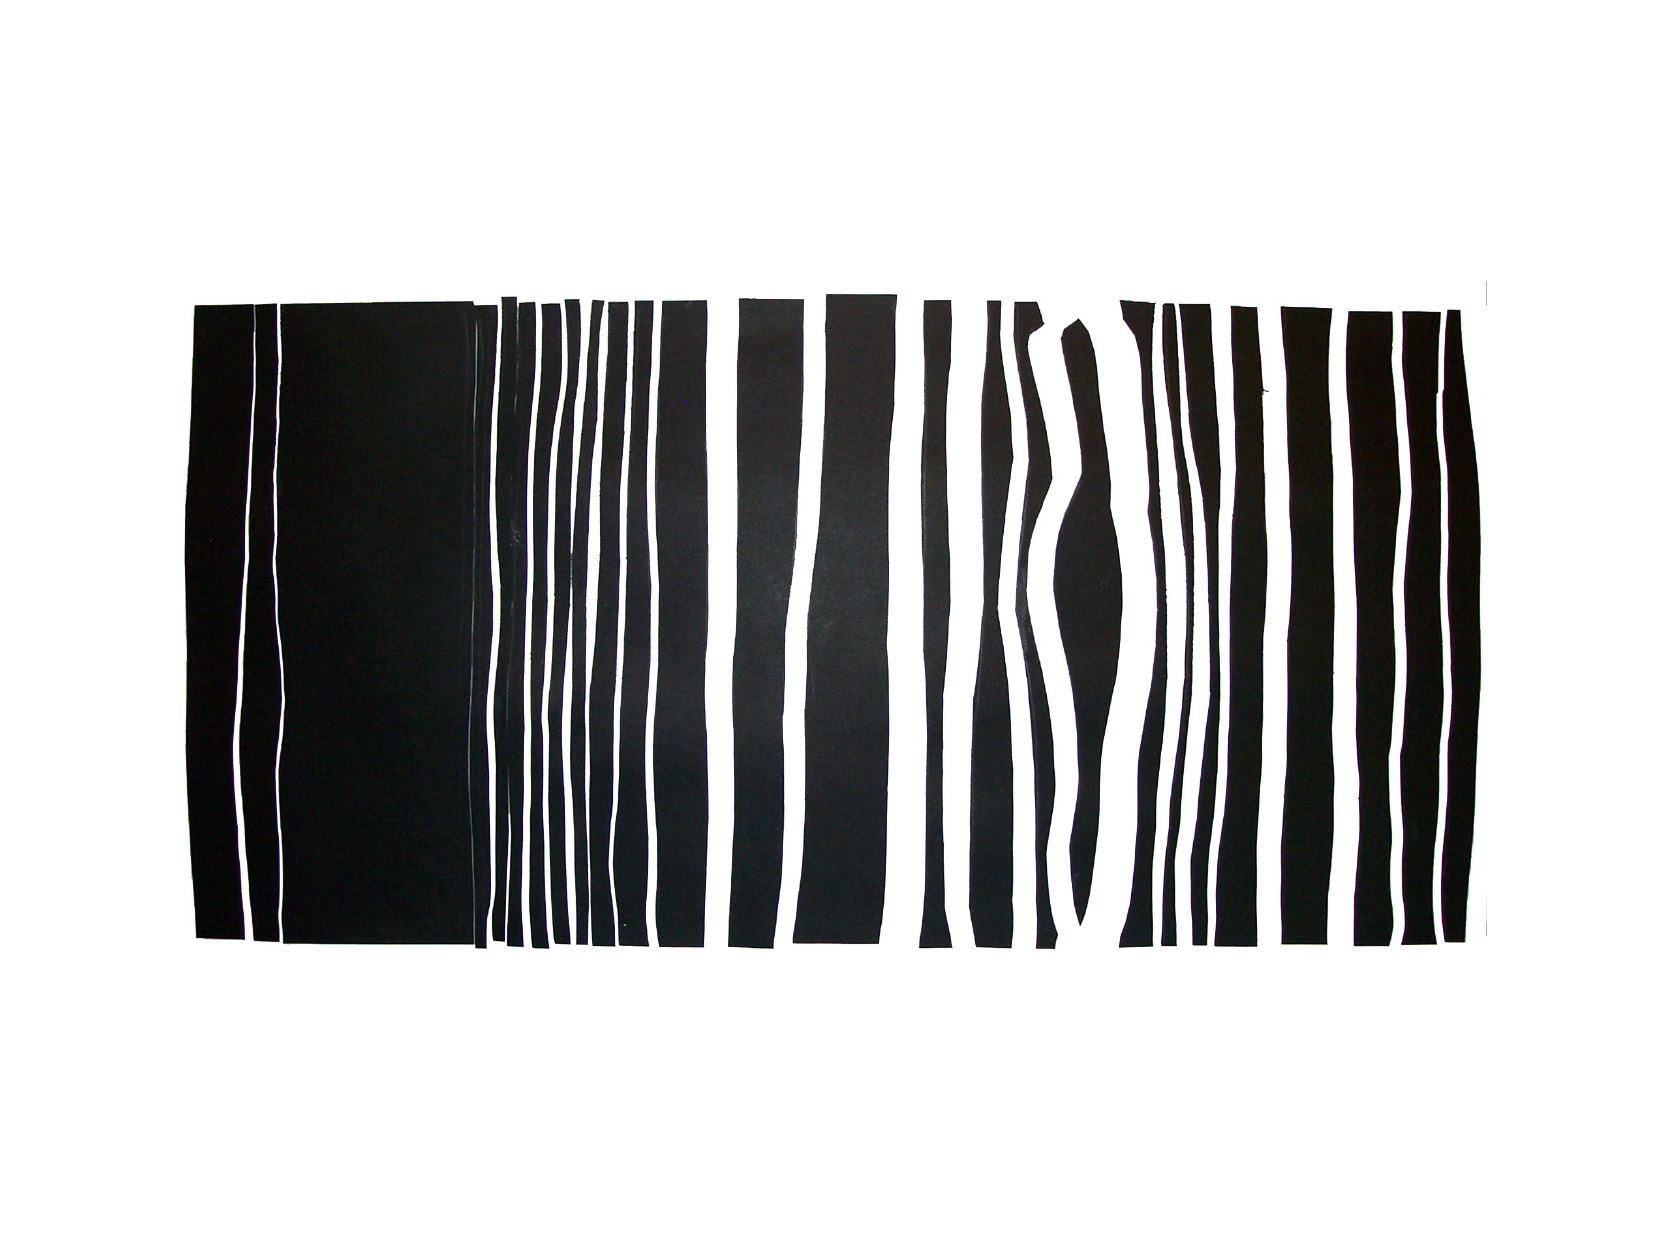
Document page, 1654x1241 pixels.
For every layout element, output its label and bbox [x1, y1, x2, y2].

picture [169, 281, 1487, 958]
